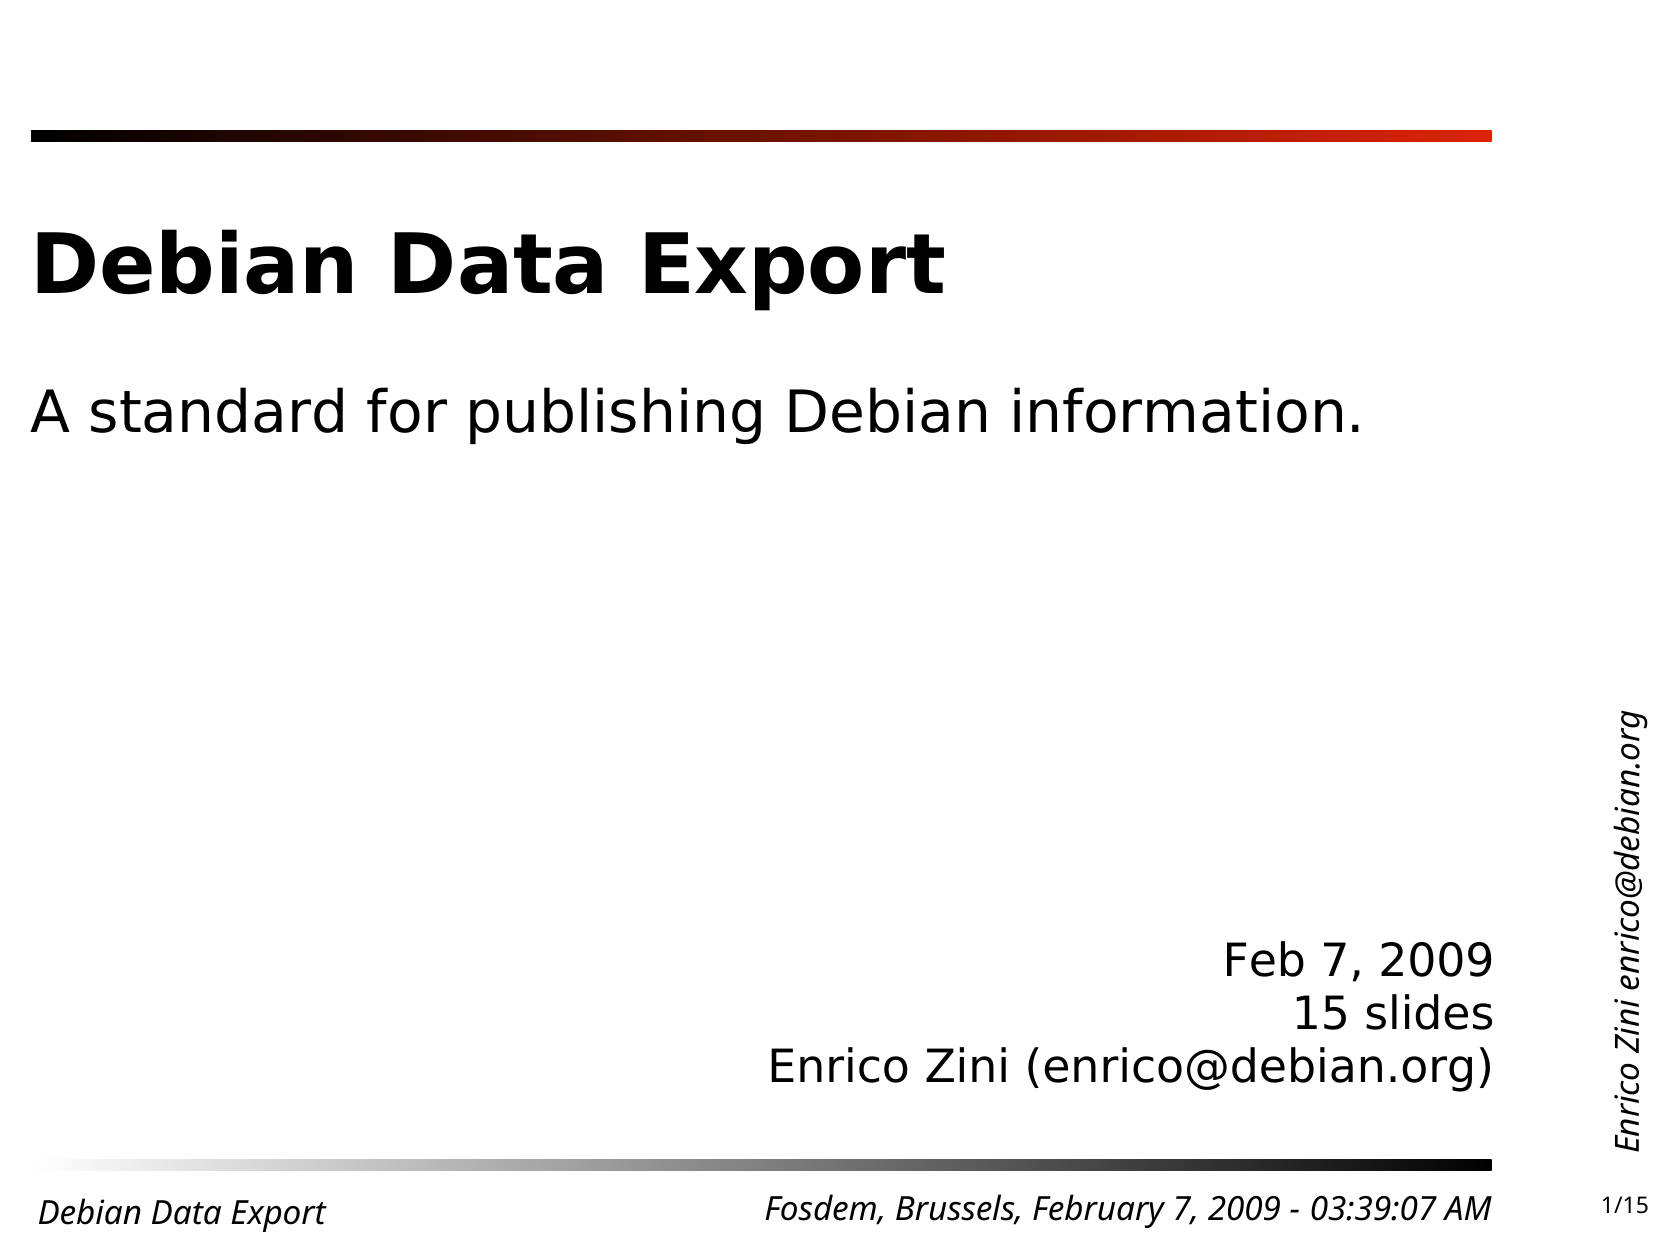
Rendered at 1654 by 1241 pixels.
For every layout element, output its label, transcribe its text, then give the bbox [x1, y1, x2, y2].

text_box Feb 7, 2009 15 slides Enrico Zini (enrico@debian.org) [624, 933, 1495, 1154]
text_box Debian Data Export [30, 216, 1593, 367]
text_box A standard for publishing Debian information. [30, 378, 1367, 447]
